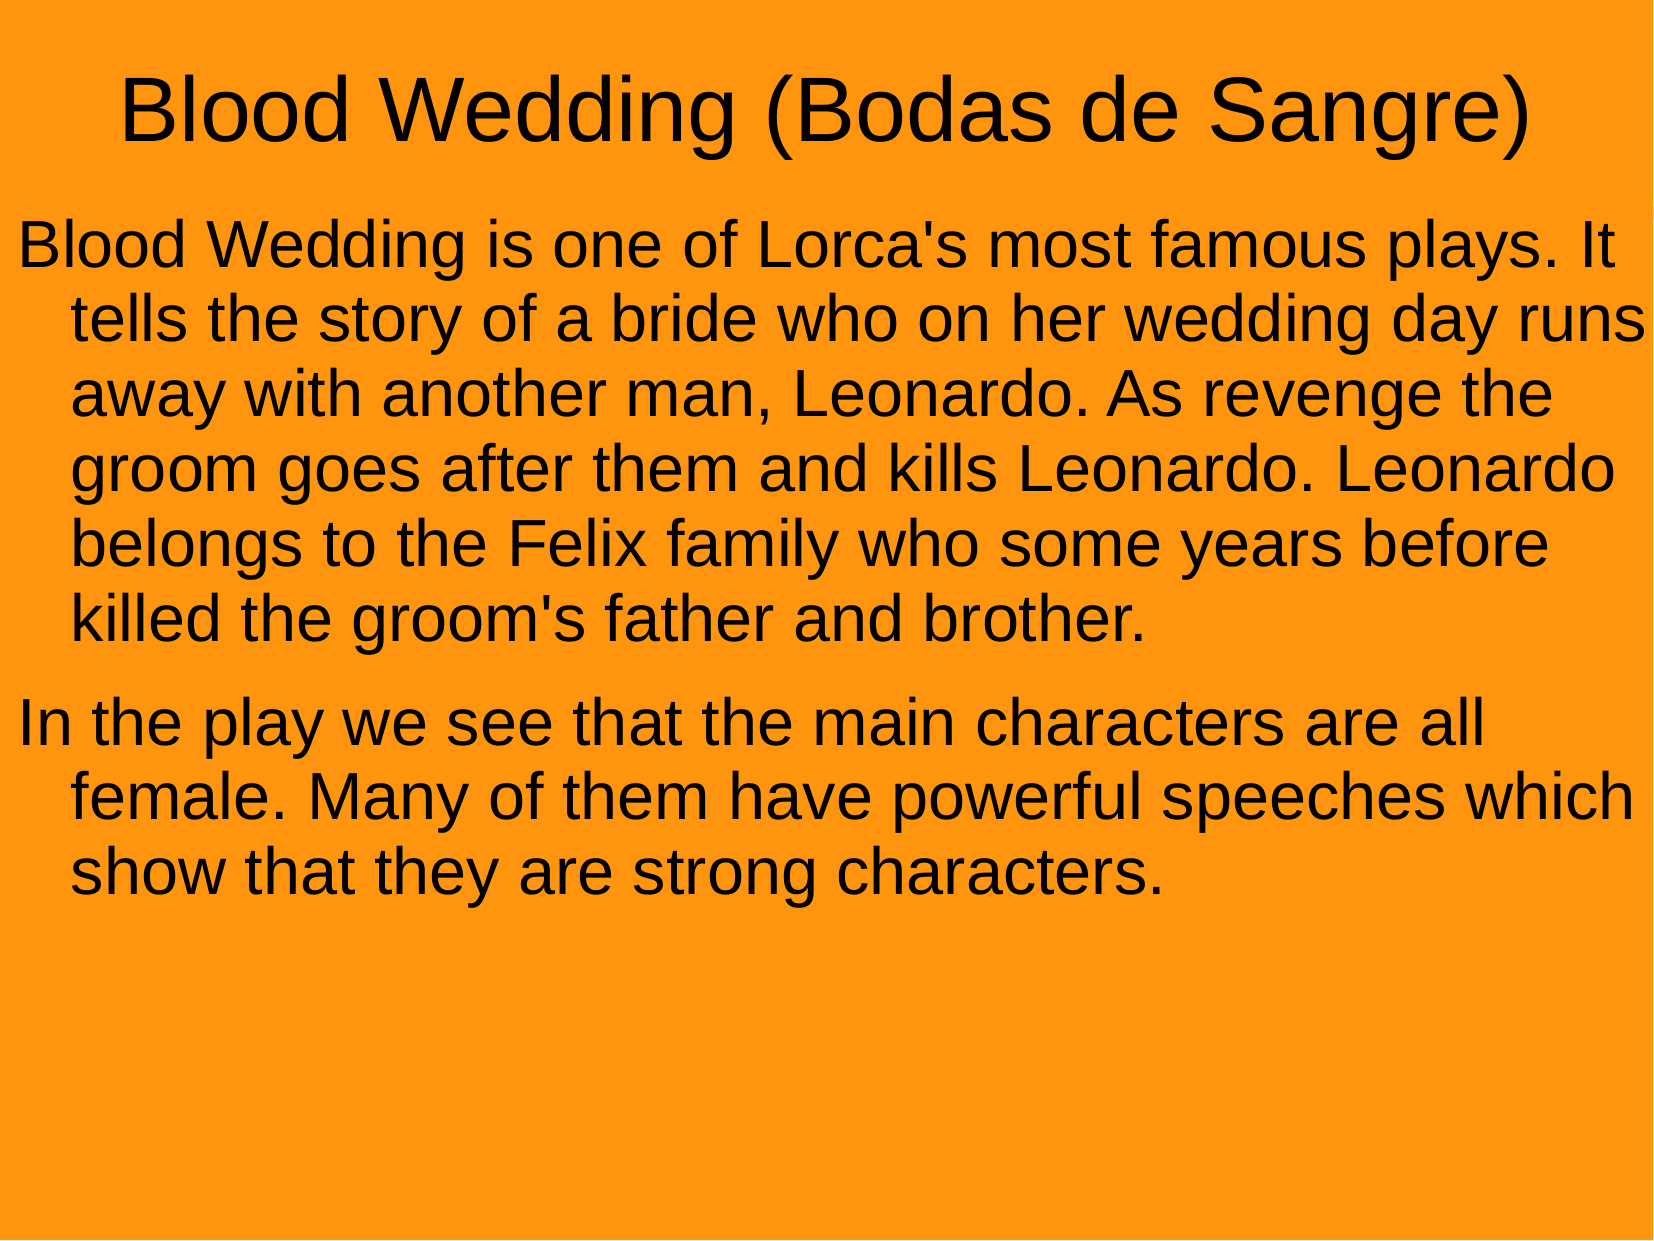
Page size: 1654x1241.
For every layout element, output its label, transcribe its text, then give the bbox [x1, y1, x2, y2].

title Blood Wedding (Bodas de Sangre) [0, 0, 1654, 206]
list Blood Wedding is one of Lorca's most famous plays. It tells the story of a bride who on her wedding day runs away with another man, Leonardo. As revenge the groom goes after them and kills Leonardo. Leonardo belongs to the Felix family who some years before killed the groom's father and brother. In the play we see that the main characters are all female. Many of them have powerful speeches which show that they are strong characters. [0, 206, 1654, 1241]
